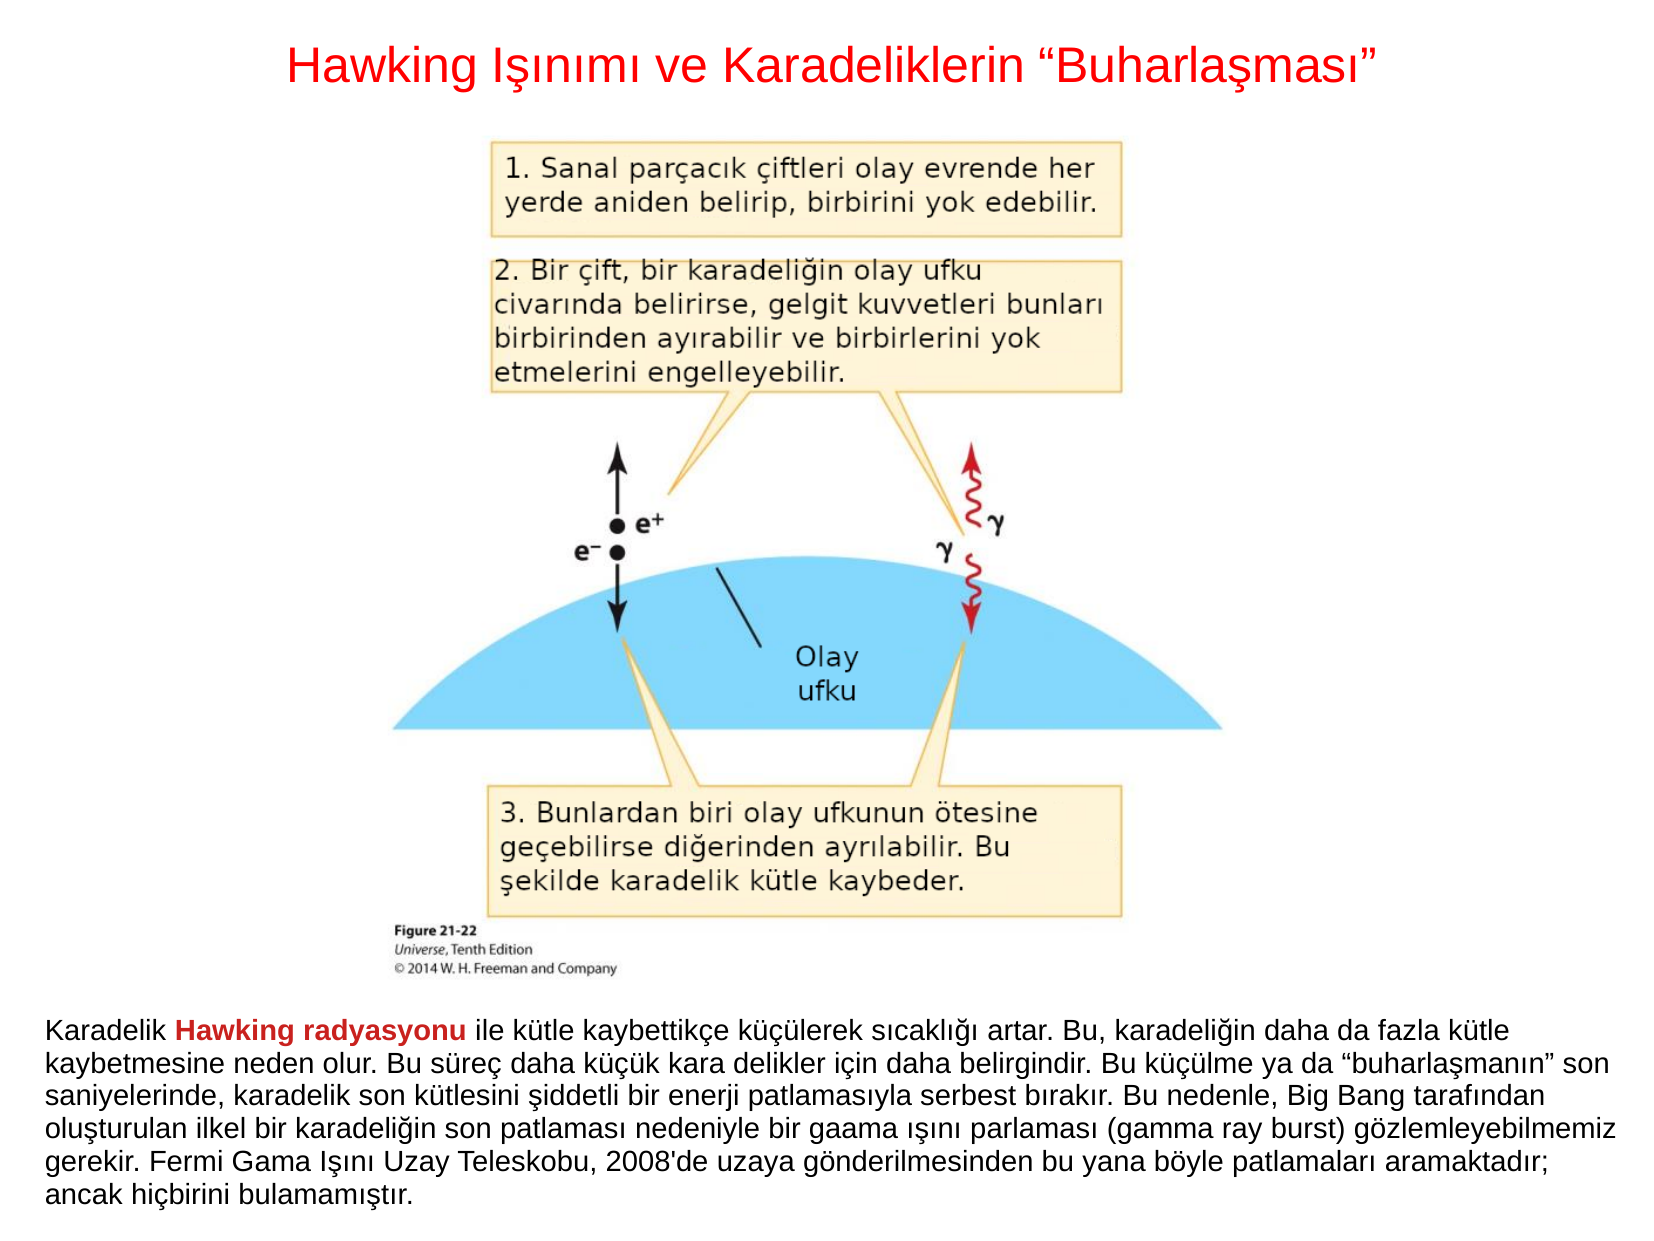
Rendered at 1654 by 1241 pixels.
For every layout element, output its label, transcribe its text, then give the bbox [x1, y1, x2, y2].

picture [360, 124, 1252, 991]
text_box Karadelik Hawking radyasyonu ile kütle kaybettikçe küçülerek sıcaklığı artar. Bu, karadeliğin daha da fazla kütle kaybetmesine neden olur. Bu süreç daha küçük kara delikler için daha belirgindir. Bu küçülme ya da “buharlaşmanın” son saniyelerinde, karadelik son kütlesini şiddetli bir enerji patlamasıyla serbest bırakır. Bu nedenle, Big Bang tarafından oluşturulan ilkel bir karadeliğin son patlaması nedeniyle bir gaama ışını parlaması (gamma ray burst) gözlemleyebilmemiz gerekir. Fermi Gama Işını Uzay Teleskobu, 2008'de uzaya gönderilmesinden bu yana böyle patlamaları aramaktadır; ancak hiçbirini bulamamıştır. [30, 1006, 1636, 1218]
text_box Hawking Işınımı ve Karadeliklerin “Buharlaşması” [210, 30, 1456, 127]
